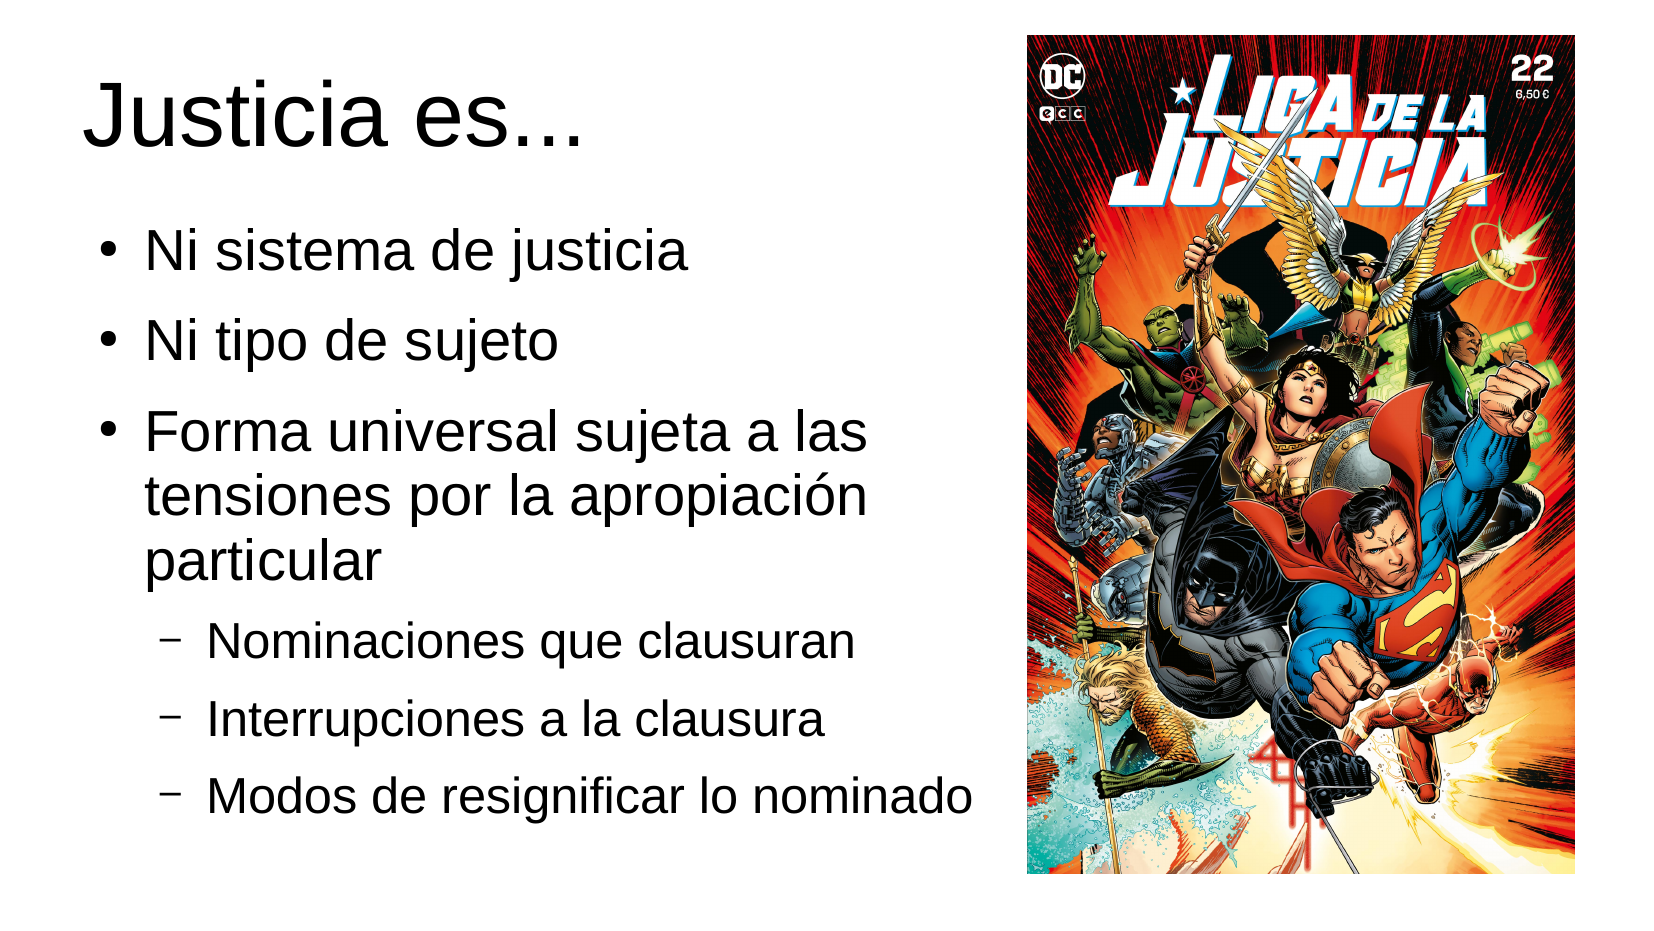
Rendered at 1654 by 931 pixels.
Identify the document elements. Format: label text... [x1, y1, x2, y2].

picture [1027, 35, 1575, 875]
title Justicia es... [82, 37, 1571, 193]
list Ni sistema de justicia Ni tipo de sujeto Forma universal sujeta a las tensiones por la apropiación particular Nominaciones que clausuran Interrupciones a la clausura Modos de resignificar lo nominado [82, 217, 981, 863]
